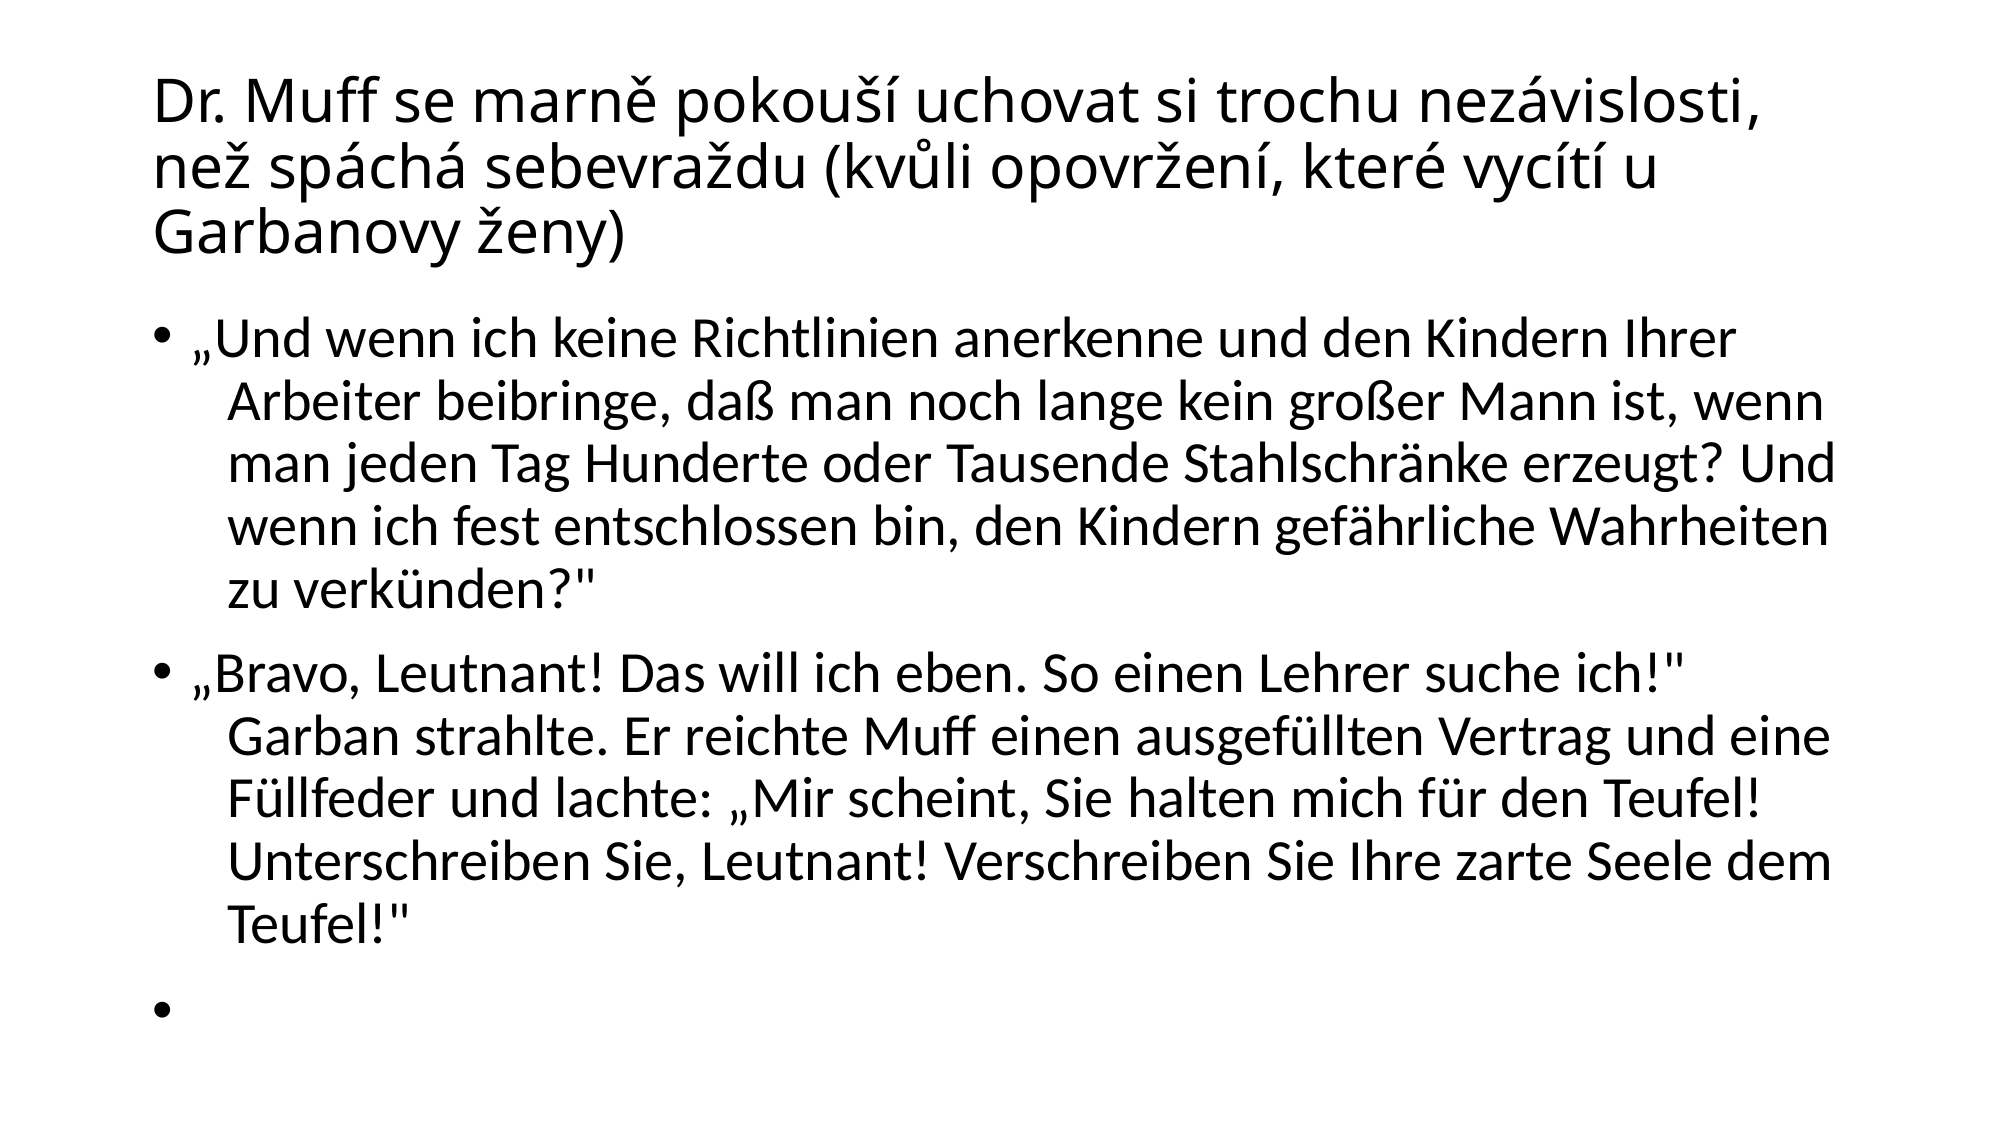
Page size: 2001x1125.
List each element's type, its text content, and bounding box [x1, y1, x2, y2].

title Dr. Muff se marně pokouší uchovat si trochu nezávislosti, než spáchá sebevraždu (kvůli opovržení, které vycítí u Garbanovy ženy) [137, 59, 1863, 278]
list „Und wenn ich keine Richtlinien anerkenne und den Kindern Ihrer Arbeiter beibringe, daß man noch lange kein großer Mann ist, wenn man jeden Tag Hunderte oder Tausende Stahlschränke erzeugt? Und wenn ich fest entschlossen bin, den Kindern gefährliche Wahrheiten zu verkünden?" „Bravo, Leutnant! Das will ich eben. So einen Lehrer suche ich!" Garban strahlte. Er reichte Muff einen ausgefüllten Vertrag und eine Füllfeder und lachte: „Mir scheint, Sie halten mich für den Teufel! Unterschreiben Sie, Leutnant! Verschreiben Sie Ihre zarte Seele dem Teufel!" [137, 299, 1863, 1014]
